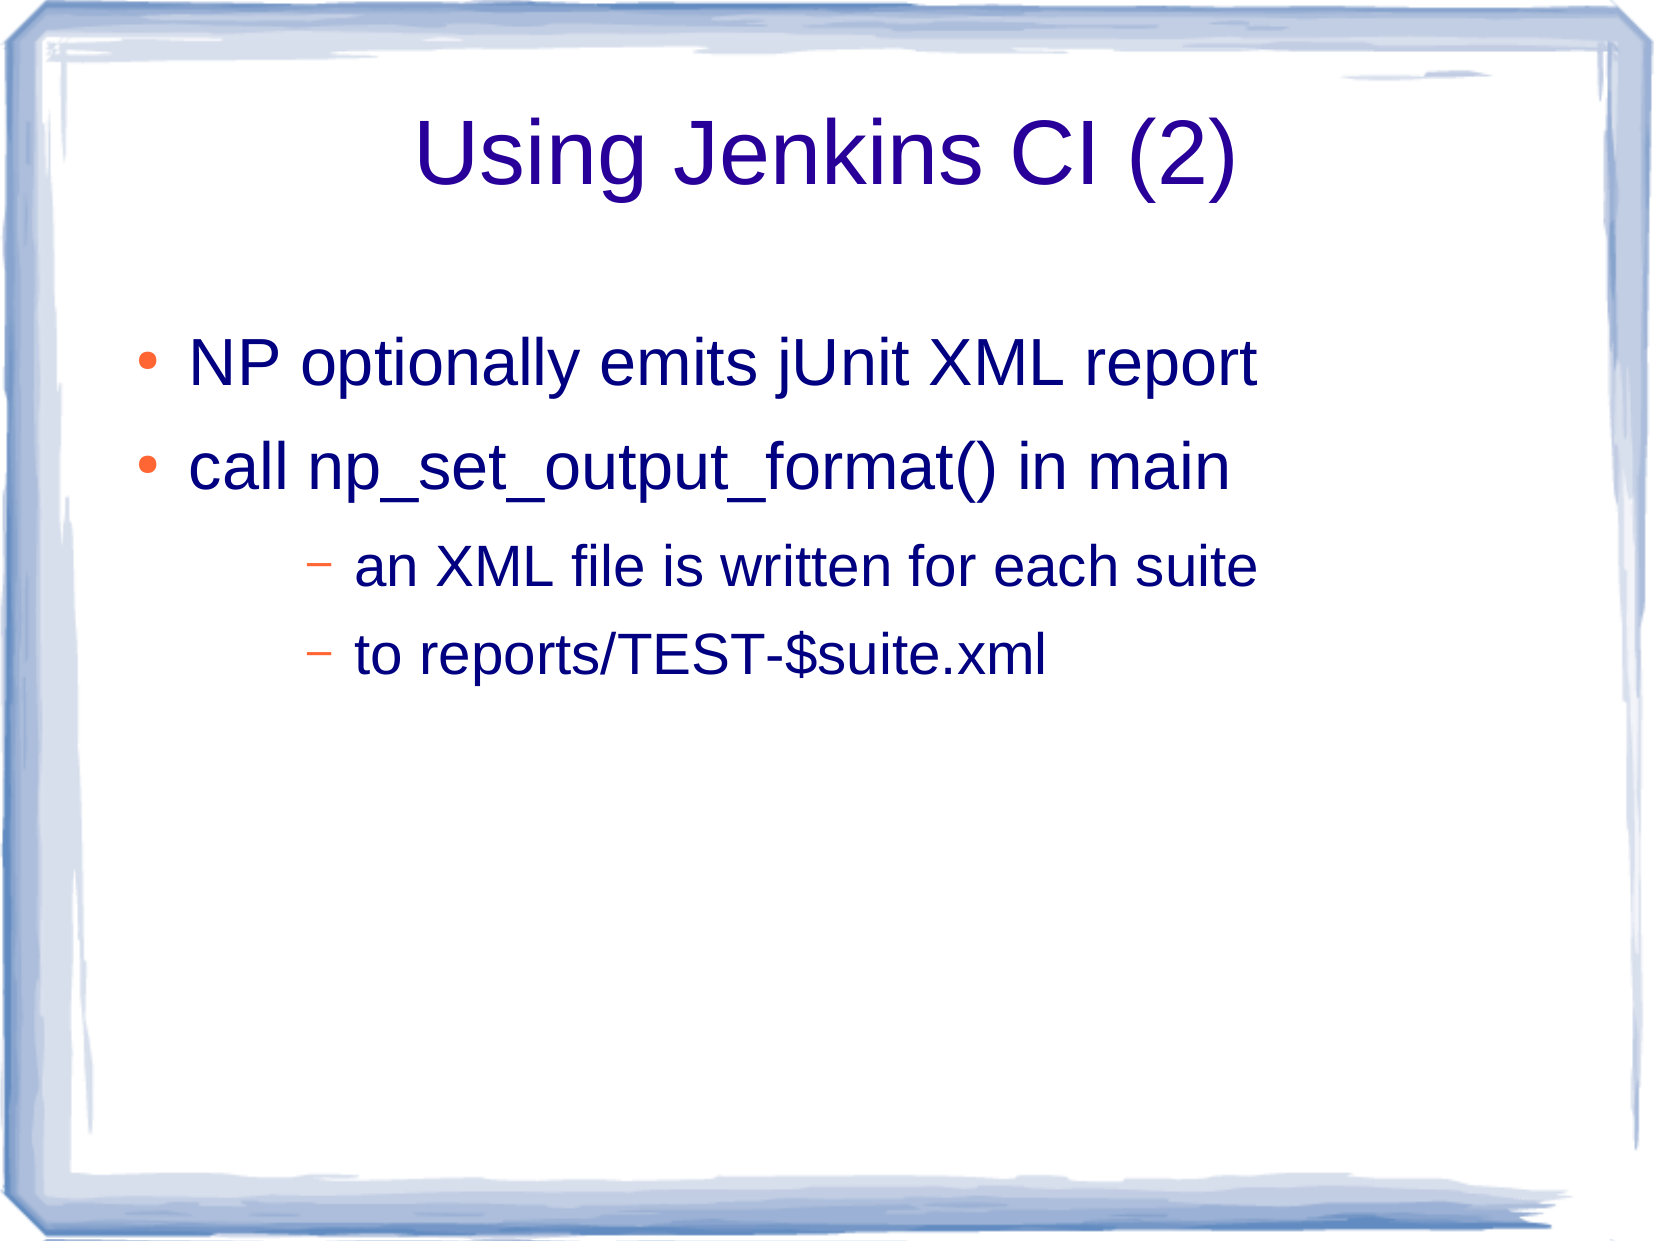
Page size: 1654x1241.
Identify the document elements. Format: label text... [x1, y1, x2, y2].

list NP optionally emits jUnit XML report call np_set_output_format() in main an XML file is written for each suite to reports/TEST-$suite.xml [118, 324, 1571, 1129]
picture [0, 0, 1654, 1241]
title Using Jenkins CI (2) [82, 56, 1571, 250]
